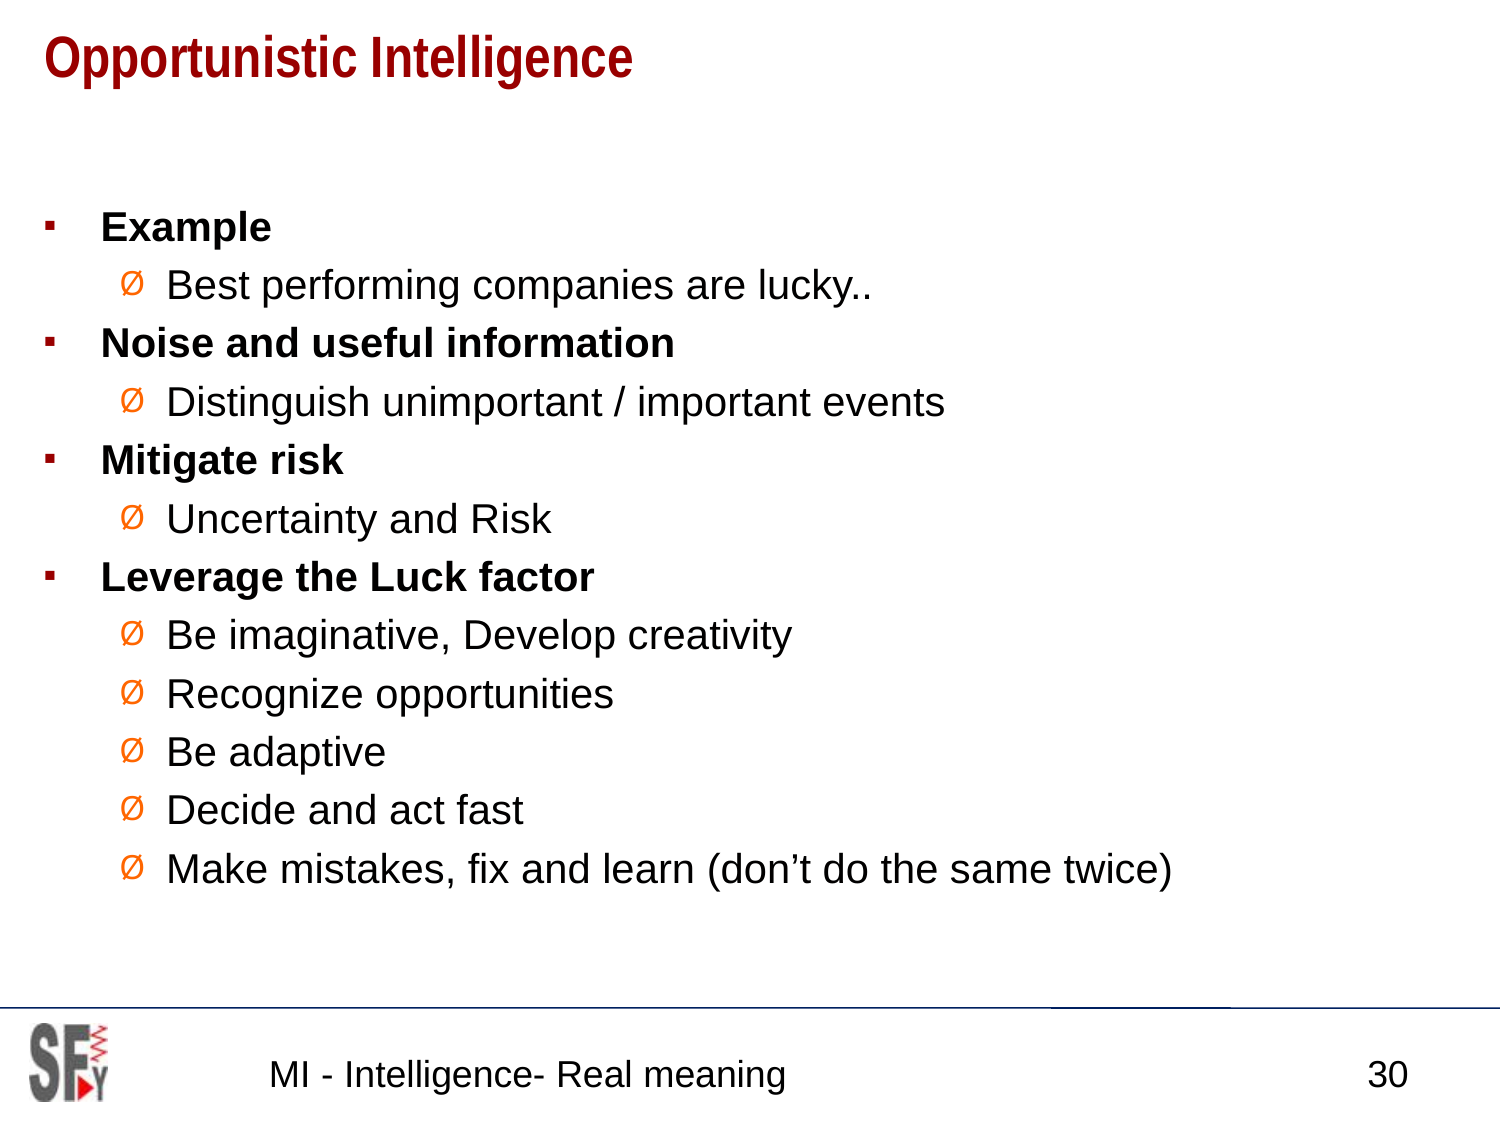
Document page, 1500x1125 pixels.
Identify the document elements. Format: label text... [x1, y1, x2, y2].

slide_number <numéro> [1352, 1034, 1490, 1103]
picture [29, 1023, 108, 1102]
footer MI - Intelligence- Real meaning [253, 1034, 1336, 1103]
list Example Best performing companies are lucky.. Noise and useful information Distinguish unimportant / important events Mitigate risk Uncertainty and Risk Leverage the Luck factor Be imaginative, Develop creativity Recognize opportunities Be adaptive Decide and act fast Make mistakes, fix and learn (don’t do the same twice) [29, 184, 1471, 988]
title Opportunistic Intelligence [29, 12, 1471, 138]
